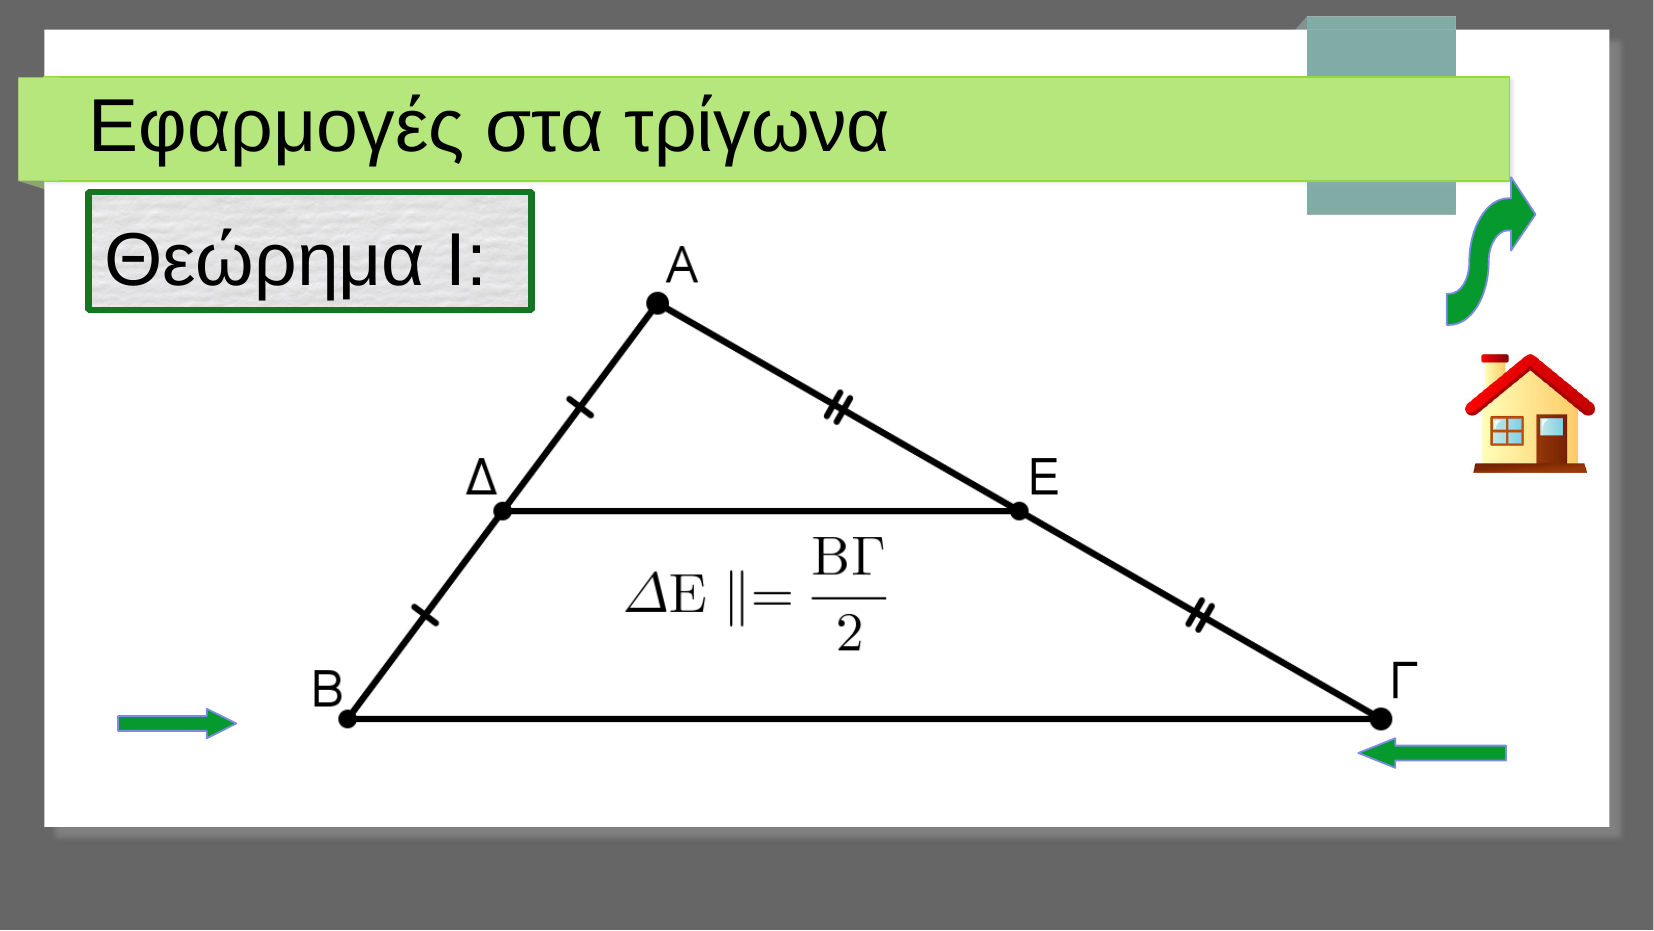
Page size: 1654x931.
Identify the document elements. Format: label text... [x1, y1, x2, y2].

text_box [1358, 738, 1507, 768]
subtitle Θεώρημα Ι: [88, 191, 532, 311]
text_box [118, 708, 237, 739]
picture [265, 218, 1595, 798]
text_box [1446, 177, 1536, 325]
title Εφαρμογές στα τρίγωνα [88, 73, 1506, 178]
